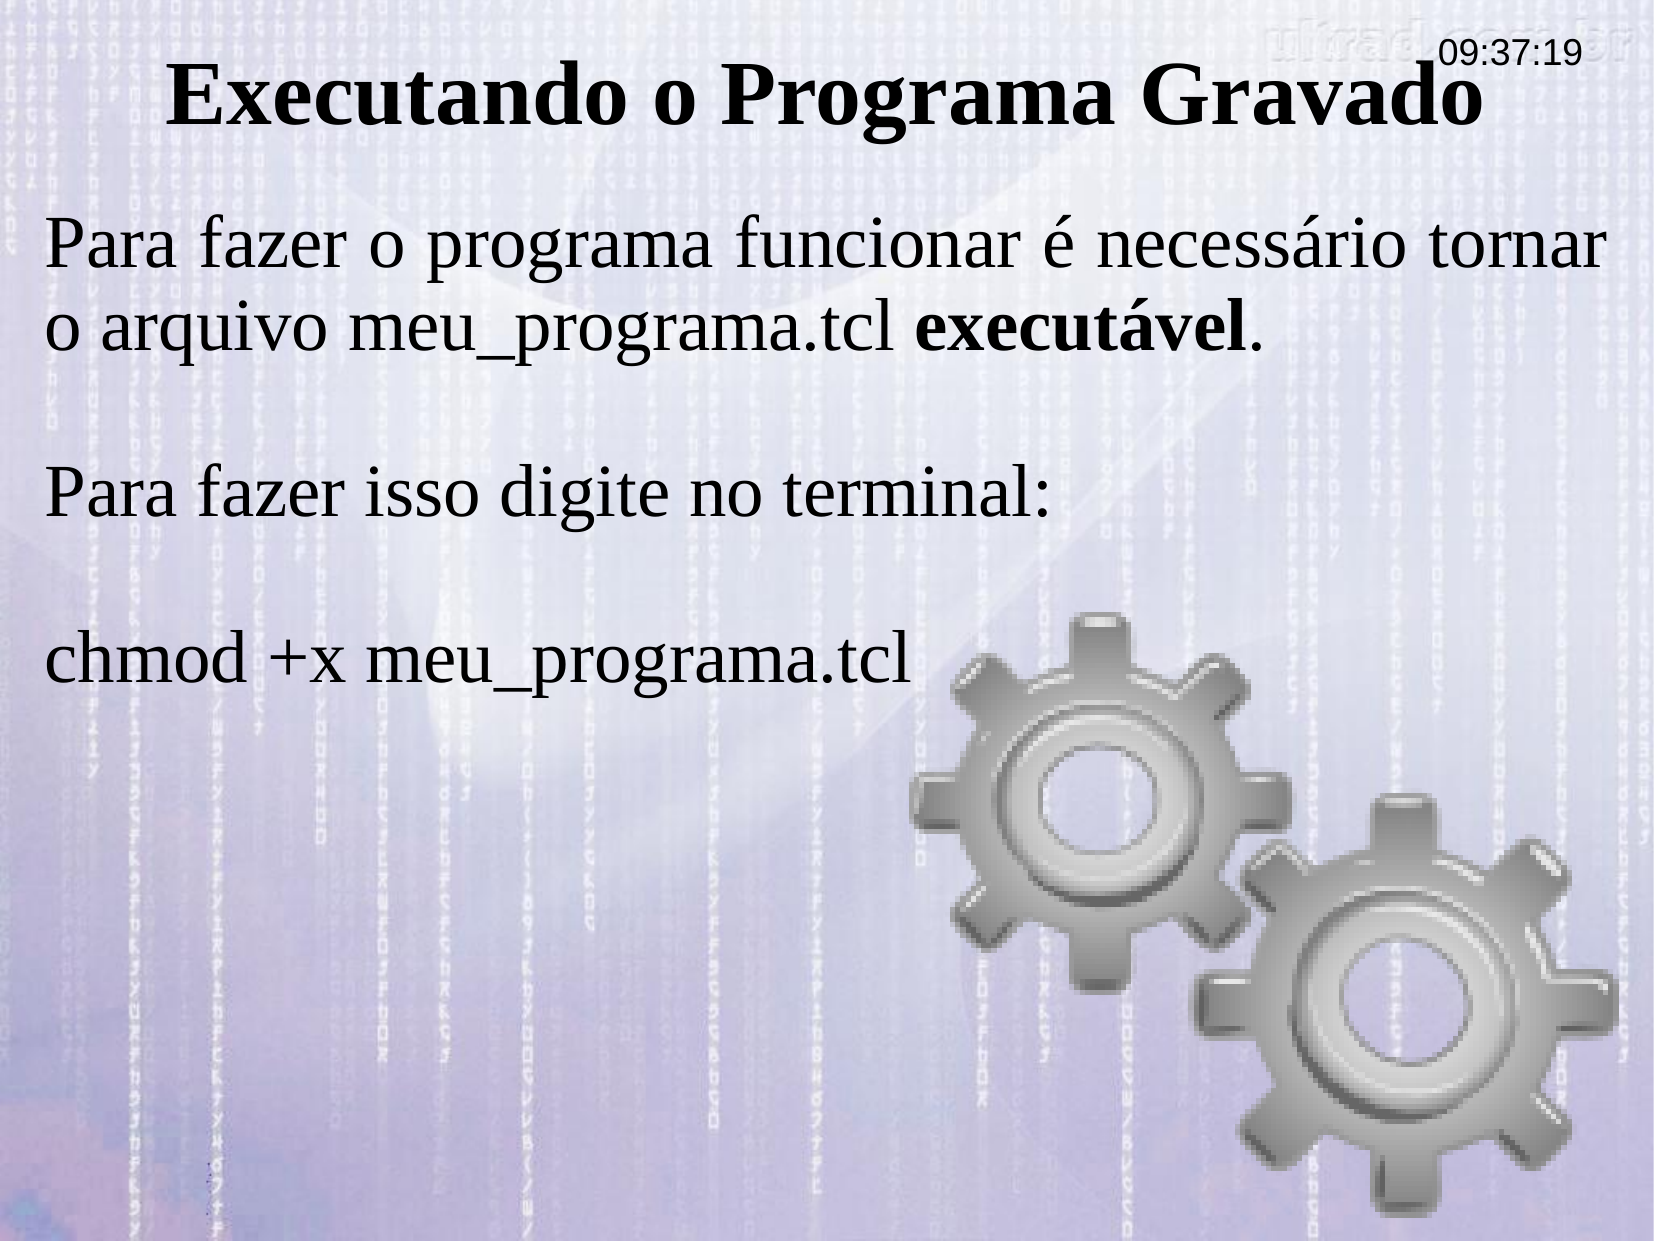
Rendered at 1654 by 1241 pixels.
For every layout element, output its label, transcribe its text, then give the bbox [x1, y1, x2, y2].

text_box 10:08:44 [1423, 23, 1631, 94]
picture [0, 0, 1654, 1241]
text_box Executando o Programa Gravado [29, 35, 1625, 171]
text_box Para fazer o programa funcionar é necessário tornar o arquivo meu_programa.tcl executável. Para fazer isso digite no terminal: chmod +x meu_programa.tcl [29, 193, 1625, 1032]
